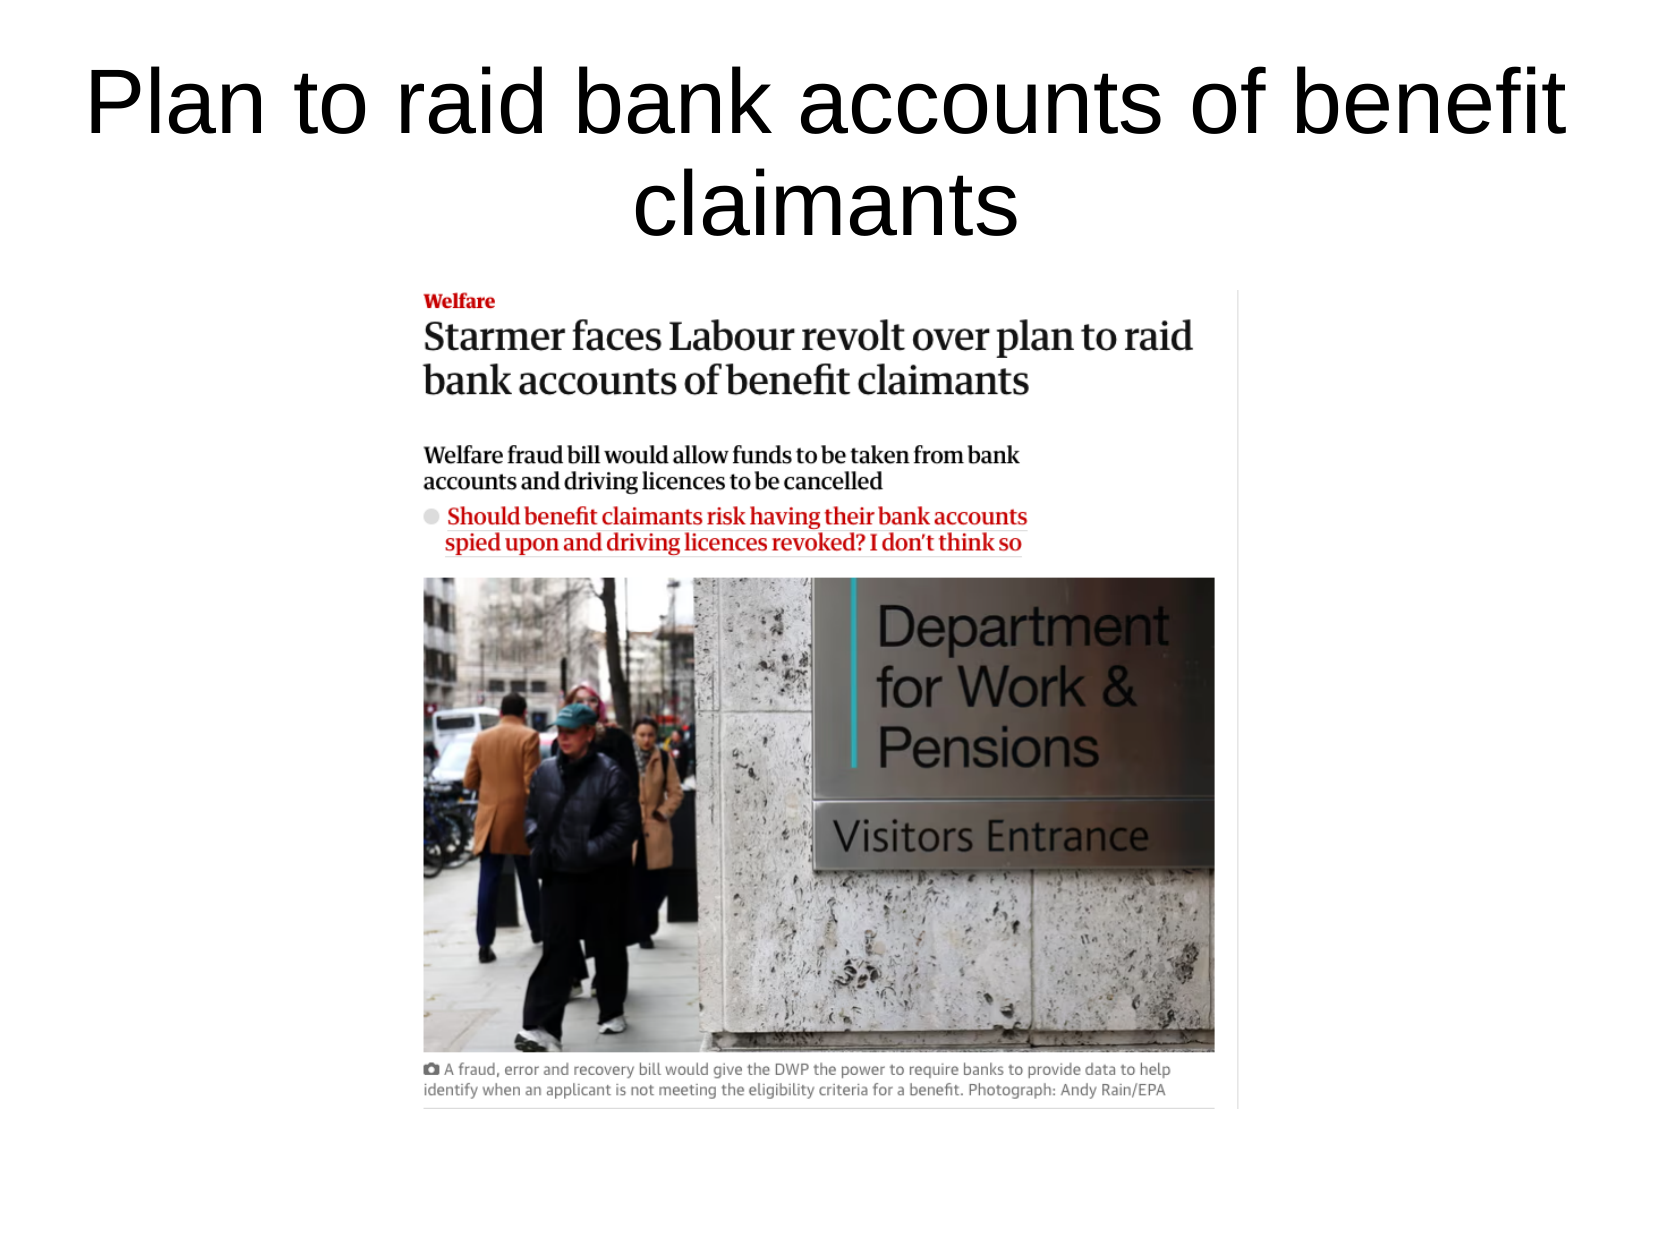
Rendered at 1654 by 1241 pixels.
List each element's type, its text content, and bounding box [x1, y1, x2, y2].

picture [410, 290, 1243, 1109]
title Plan to raid bank accounts of benefit claimants [82, 49, 1571, 257]
